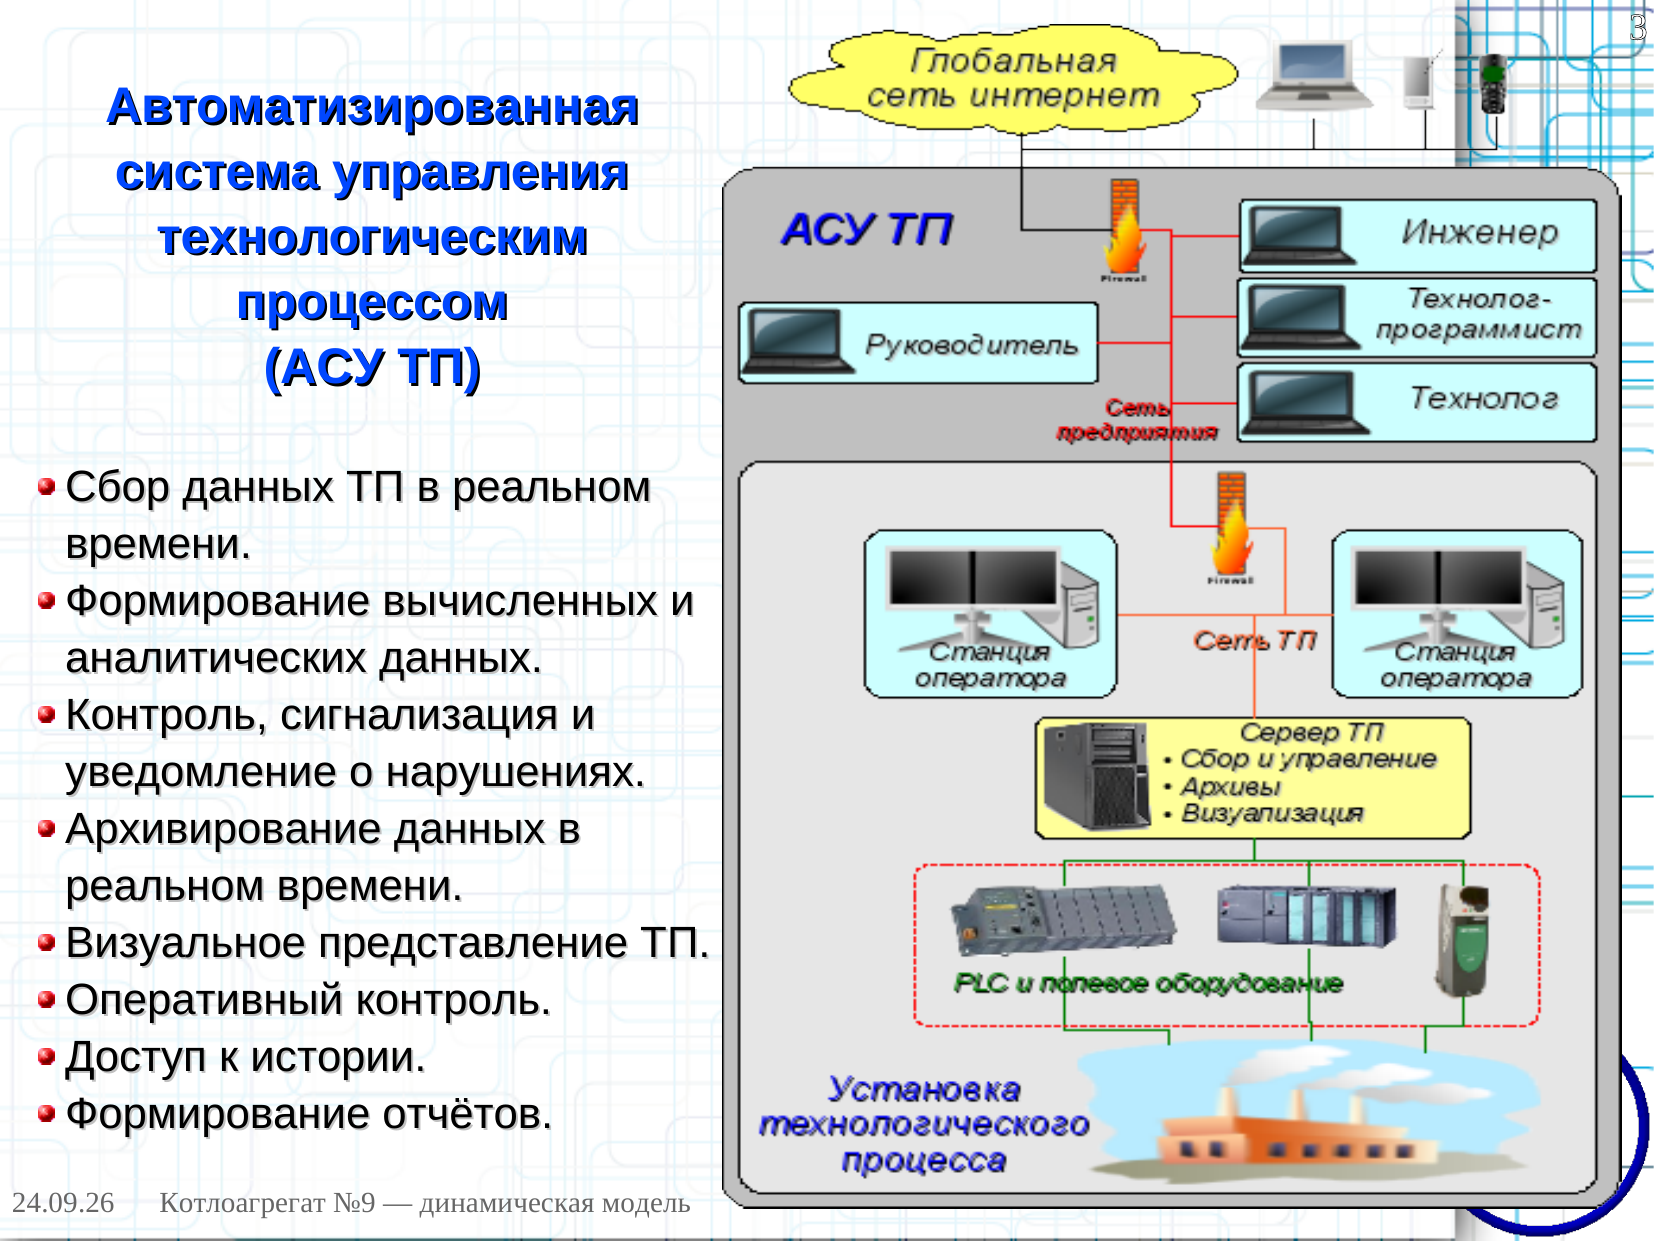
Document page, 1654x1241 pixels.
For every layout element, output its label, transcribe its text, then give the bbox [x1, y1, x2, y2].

title Автоматизированная система управления технологическим процессом (АСУ ТП) [23, 47, 721, 416]
list Сбор данных ТП в реальном времени. Формирование вычисленных и аналитических данных. Контроль, сигнализация и уведомление о нарушениях. Архивирование данных в реальном времени. Визуальное представление ТП. Оперативный контроль. Доступ к истории. Формирование отчётов. [24, 453, 727, 1130]
picture [0, 0, 1654, 1241]
